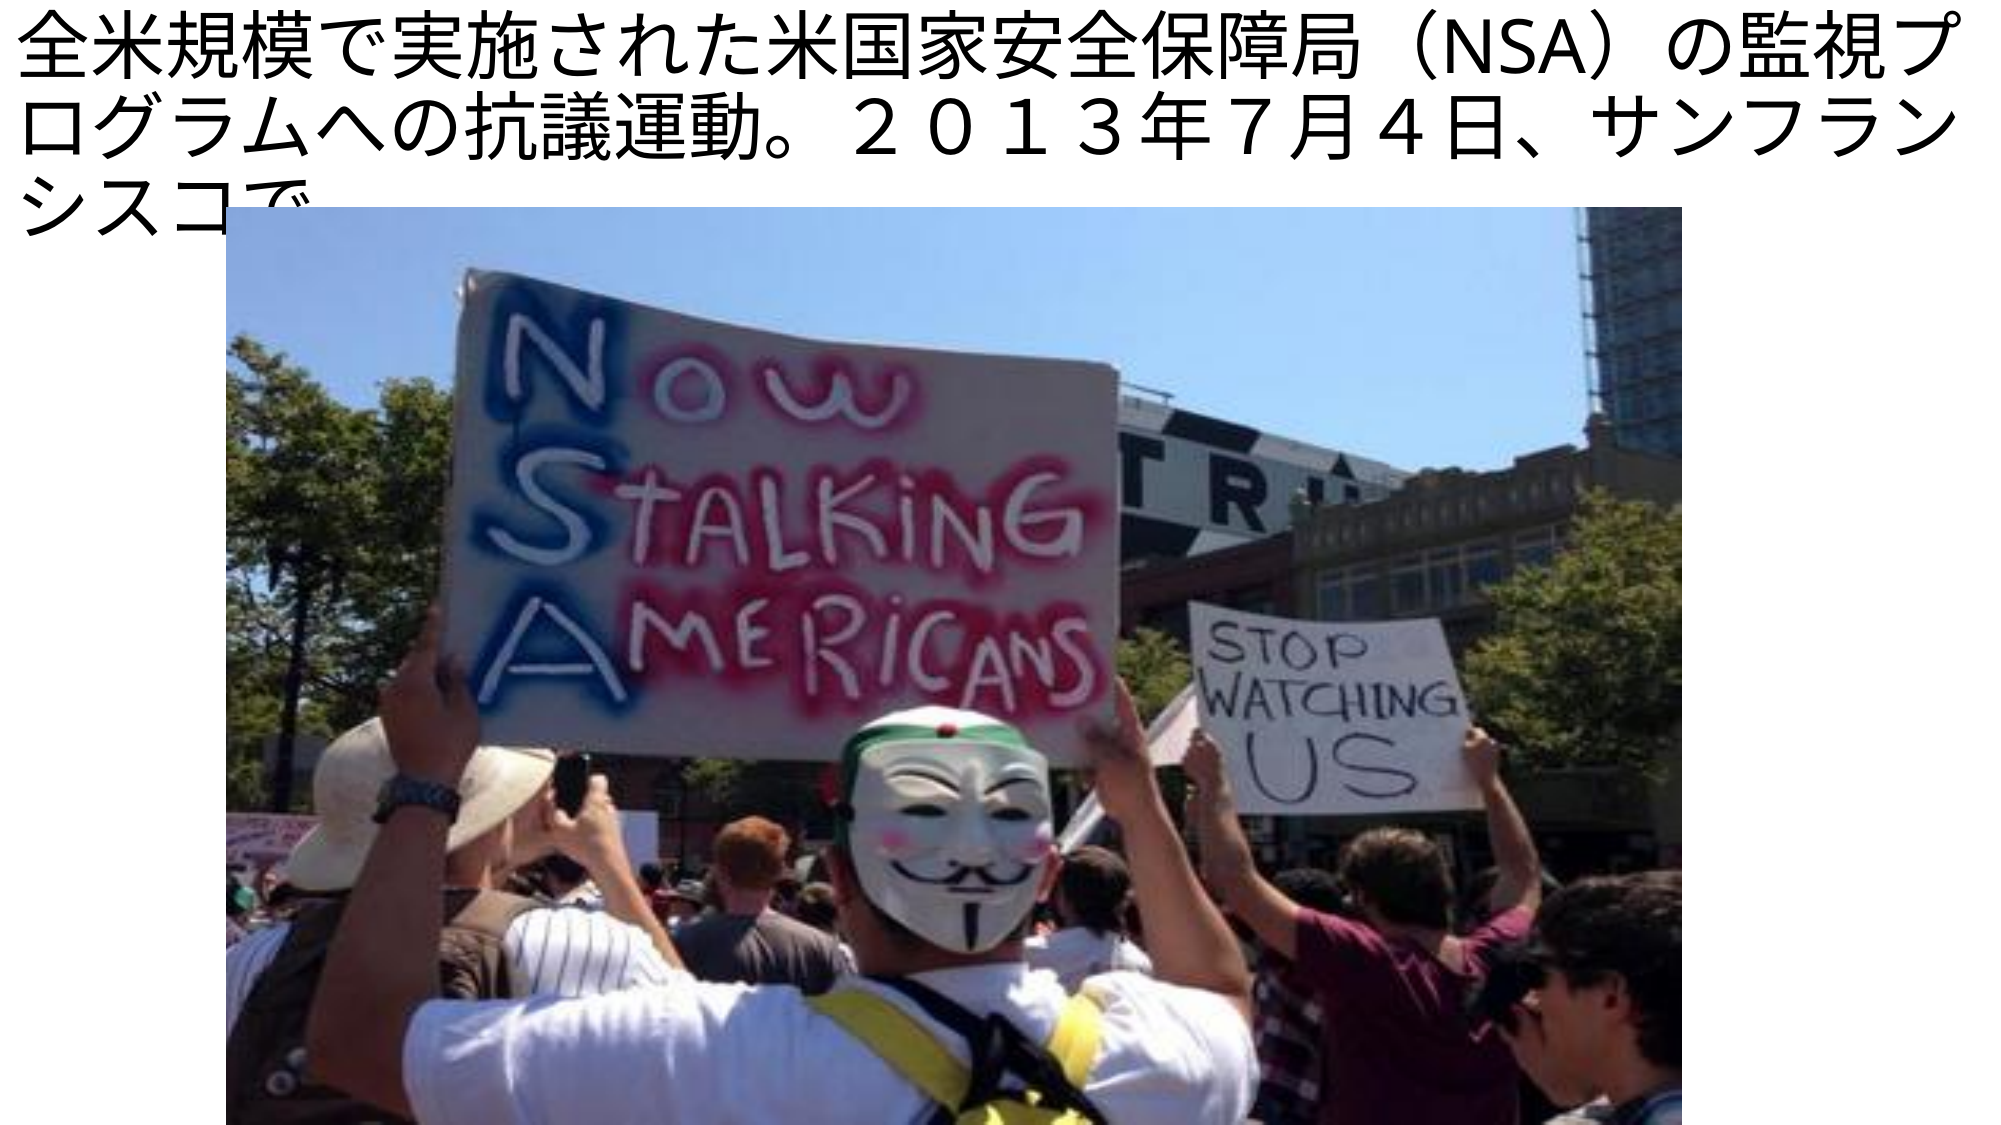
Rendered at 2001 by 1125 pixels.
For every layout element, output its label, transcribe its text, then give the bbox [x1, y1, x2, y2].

title 全米規模で実施された米国家安全保障局（NSA）の監視プログラムへの抗議運動。２０１３年７月４日、サンフランシスコで。 [0, 0, 2000, 221]
picture [226, 207, 1682, 1125]
